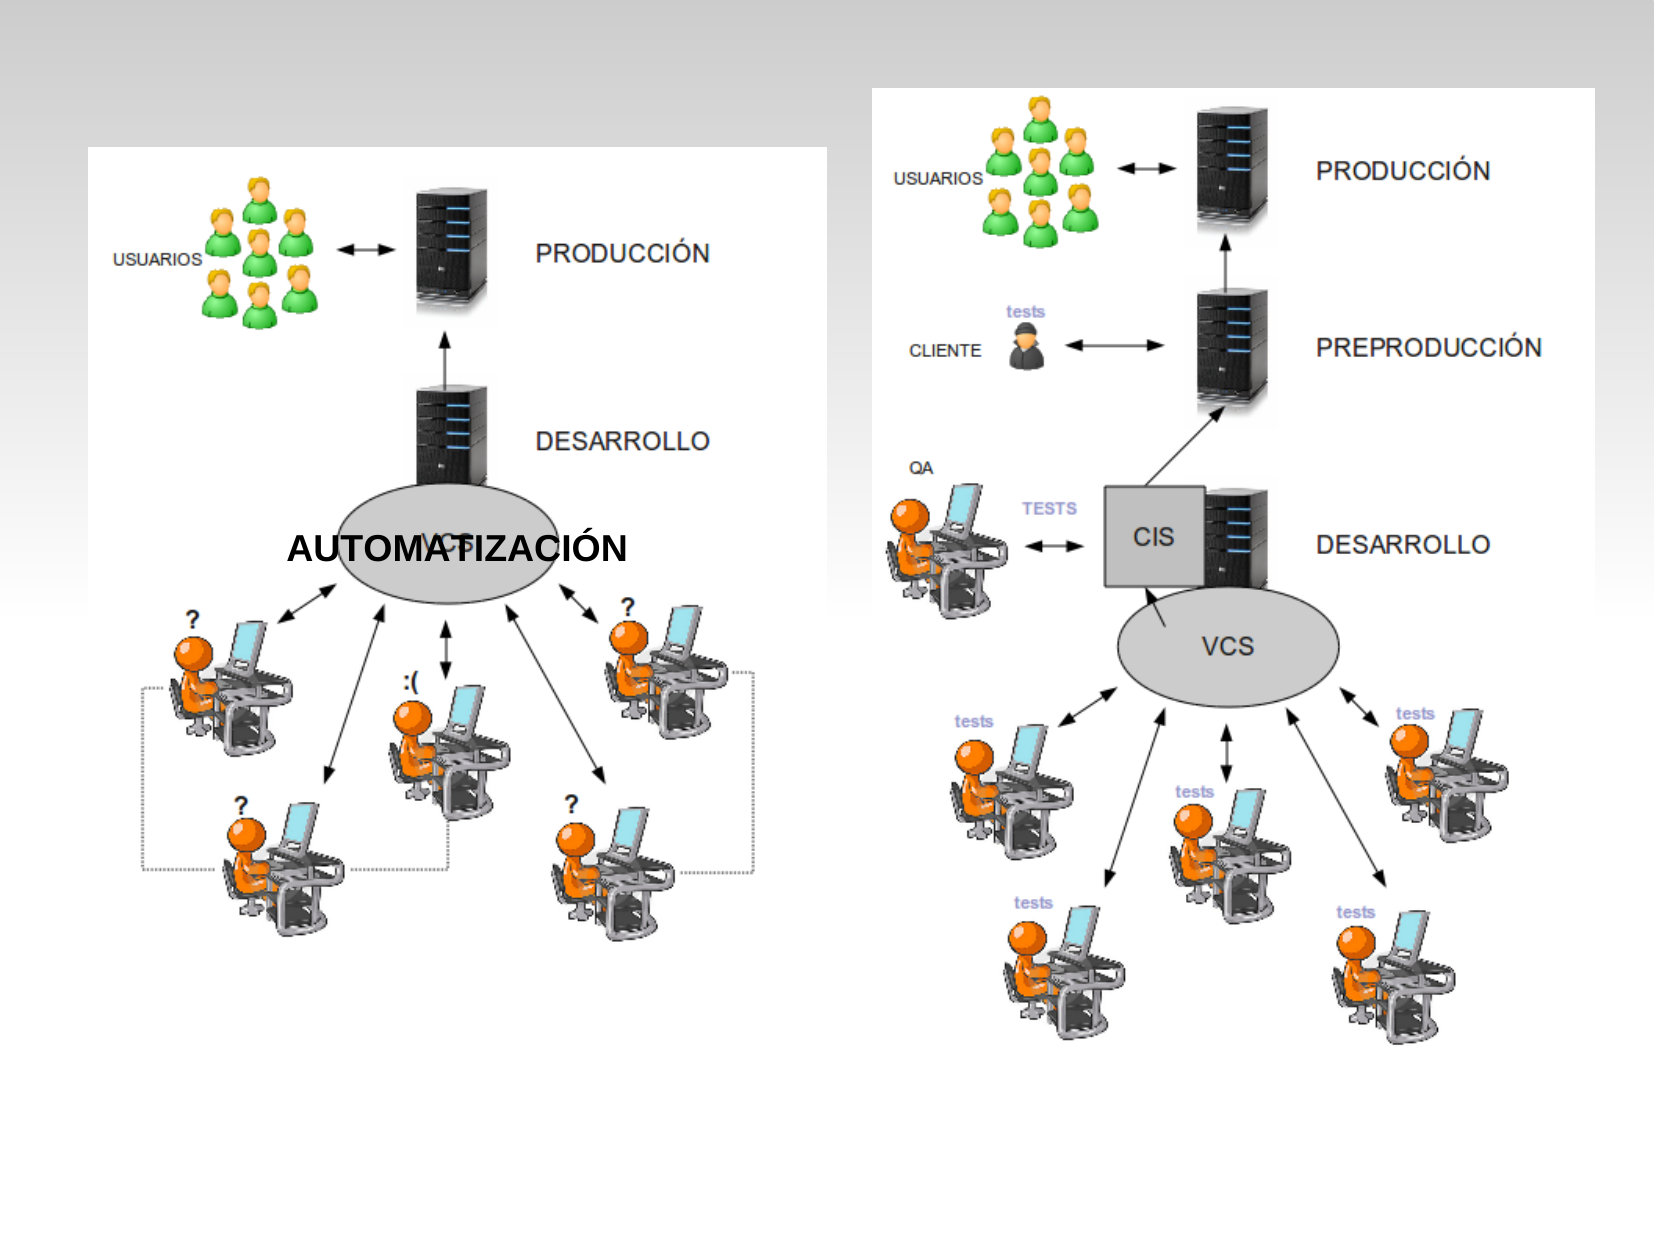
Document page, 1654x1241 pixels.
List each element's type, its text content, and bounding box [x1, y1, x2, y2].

picture [872, 88, 1595, 1056]
picture [88, 147, 827, 959]
text_box AUTOMATIZACIÓN [271, 519, 656, 577]
